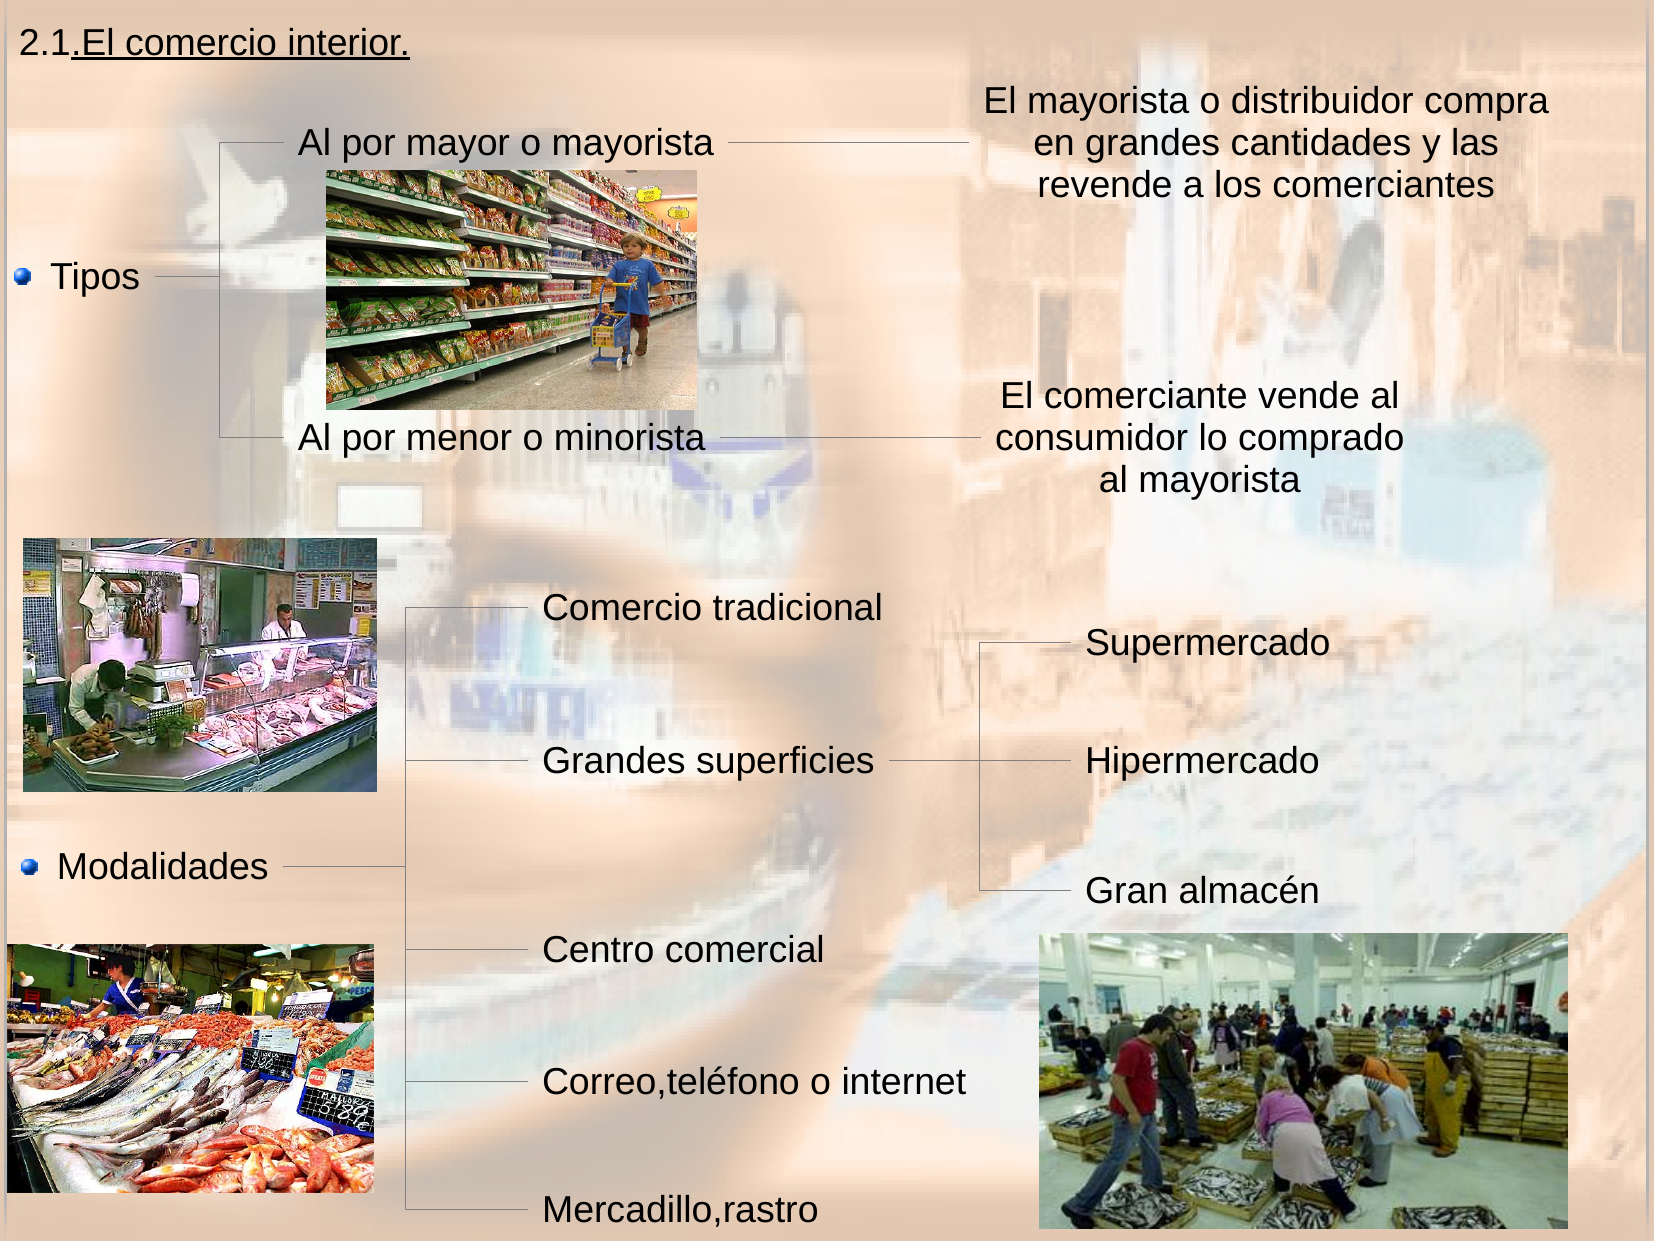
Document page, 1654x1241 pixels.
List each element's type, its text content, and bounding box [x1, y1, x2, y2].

text_box El comerciante vende al consumidor lo comprado al mayorista [980, 367, 1420, 508]
text_box Grandes superficies [527, 732, 890, 790]
text_box Al por mayor o mayorista [283, 113, 729, 171]
text_box Mercadillo,rastro [527, 1181, 834, 1238]
text_box Tipos [0, 248, 156, 305]
text_box Comercio tradicional [527, 578, 898, 636]
picture [0, 0, 1654, 1241]
text_box Centro comercial [527, 921, 840, 979]
text_box Supermercado [1070, 614, 1346, 671]
text_box Al por menor o minorista [283, 409, 721, 466]
text_box 2.1.El comercio interior. [4, 14, 426, 71]
text_box Hipermercado [1070, 732, 1335, 790]
text_box Correo,teléfono o internet [527, 1053, 982, 1111]
text_box Gran almacén [1070, 862, 1335, 920]
text_box Modalidades [6, 838, 284, 896]
text_box El mayorista o distribuidor compra en grandes cantidades y las revende a los comerciantes [968, 71, 1564, 213]
